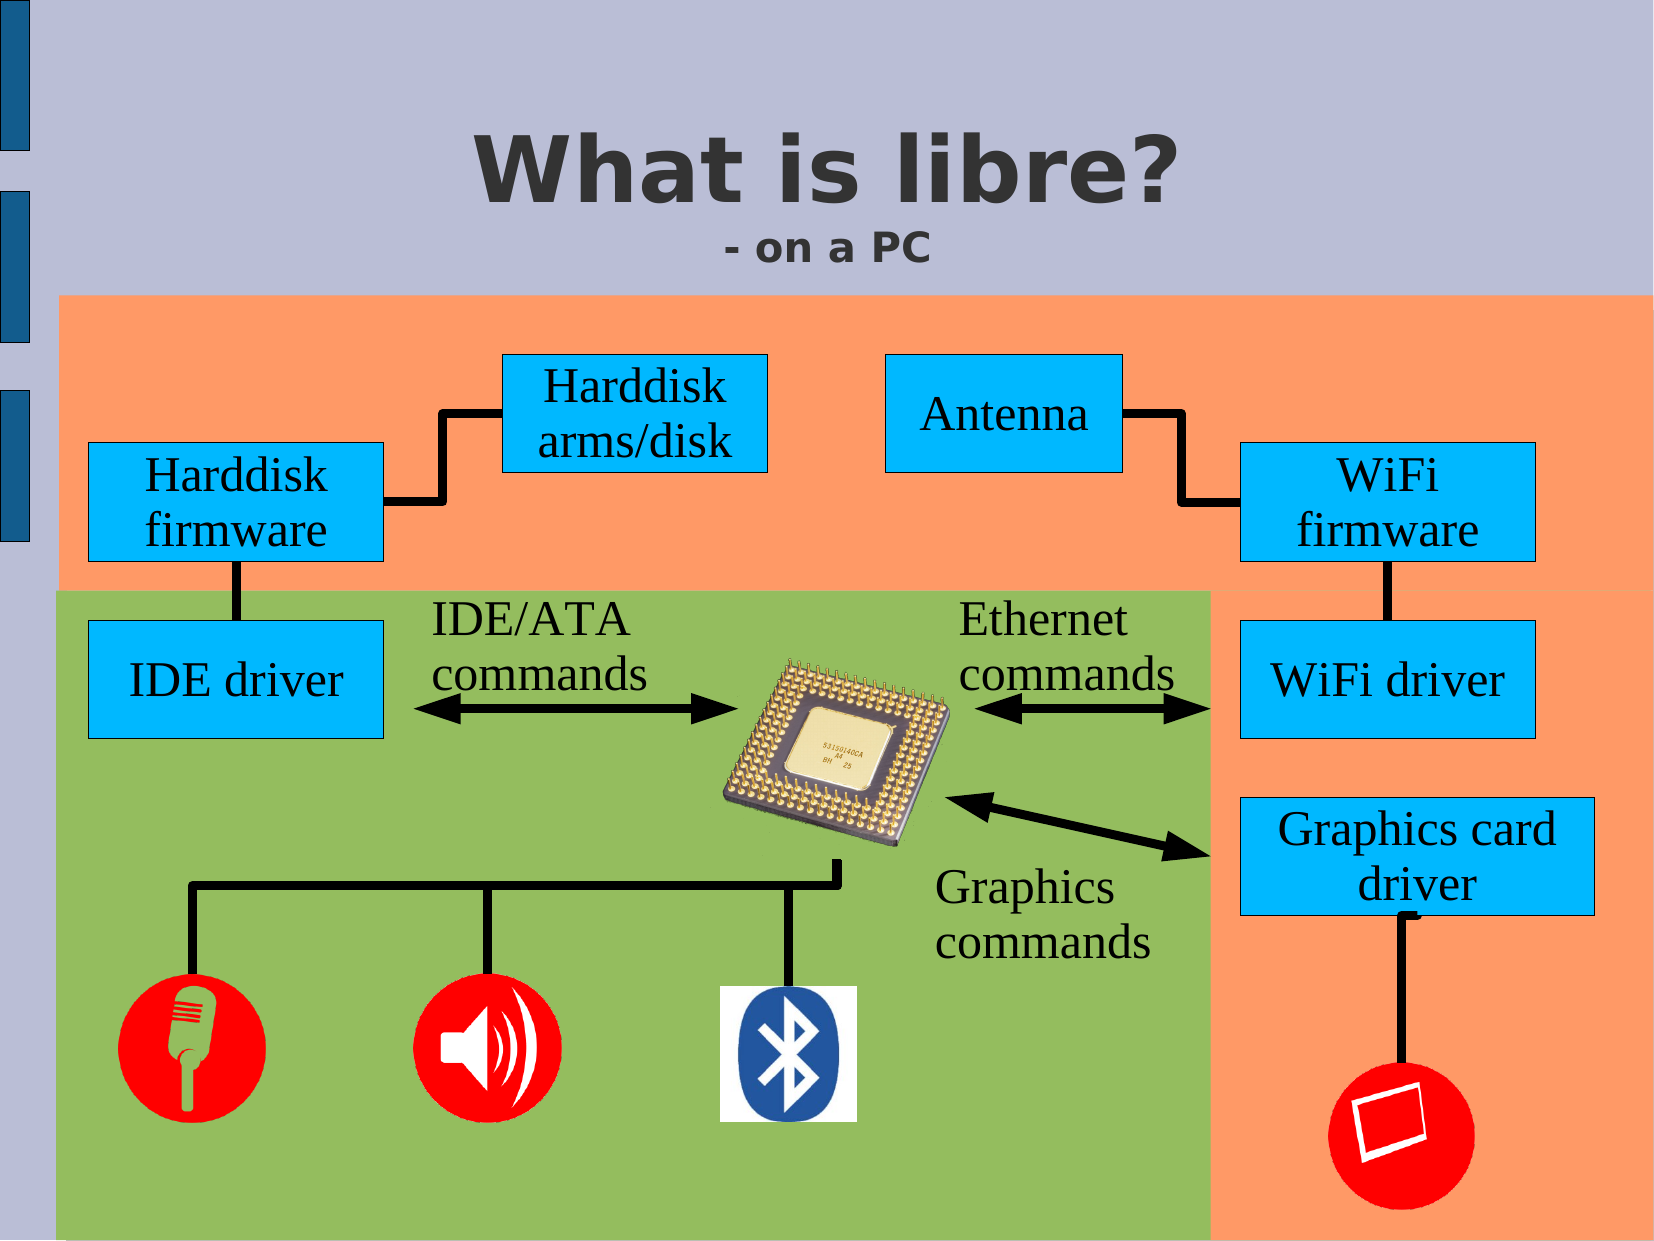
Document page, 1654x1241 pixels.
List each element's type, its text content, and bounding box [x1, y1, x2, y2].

text_box WiFi firmware [1240, 442, 1536, 562]
text_box Graphics card driver [1240, 797, 1595, 916]
text_box Antenna [885, 354, 1123, 473]
text_box IDE/ATA commands [431, 590, 648, 702]
picture [720, 986, 857, 1123]
text_box Graphics commands [934, 858, 1151, 1025]
picture [1328, 1062, 1475, 1210]
text_box Ethernet commands [958, 590, 1175, 757]
title What is libre? - on a PC [121, 91, 1534, 295]
picture [708, 649, 966, 860]
picture [118, 974, 266, 1123]
text_box Harddisk arms/disk [502, 354, 768, 473]
text_box Harddisk firmware [88, 442, 384, 562]
picture [413, 973, 562, 1123]
text_box IDE driver [88, 620, 384, 739]
text_box WiFi driver [1240, 620, 1536, 739]
text_box [56, 295, 1654, 1241]
